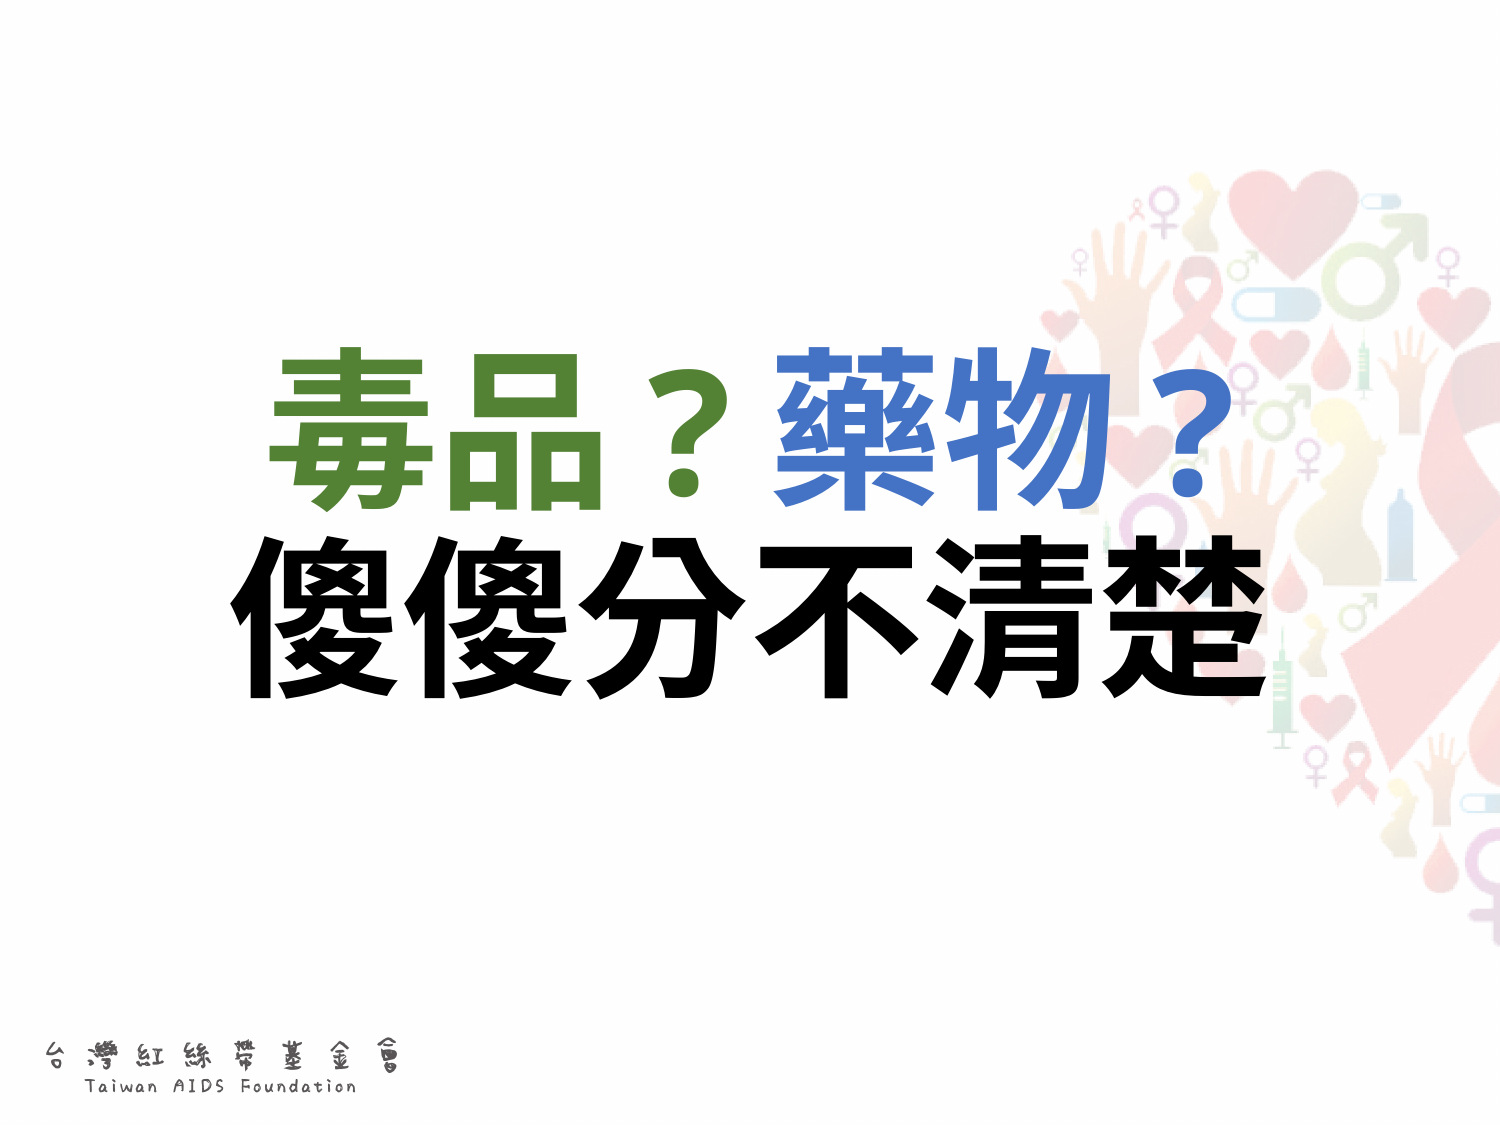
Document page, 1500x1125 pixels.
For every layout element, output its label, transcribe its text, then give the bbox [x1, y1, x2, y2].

title 毒品?藥物? 傻傻分不清楚 [112, 336, 1388, 729]
picture [0, 0, 1500, 1125]
